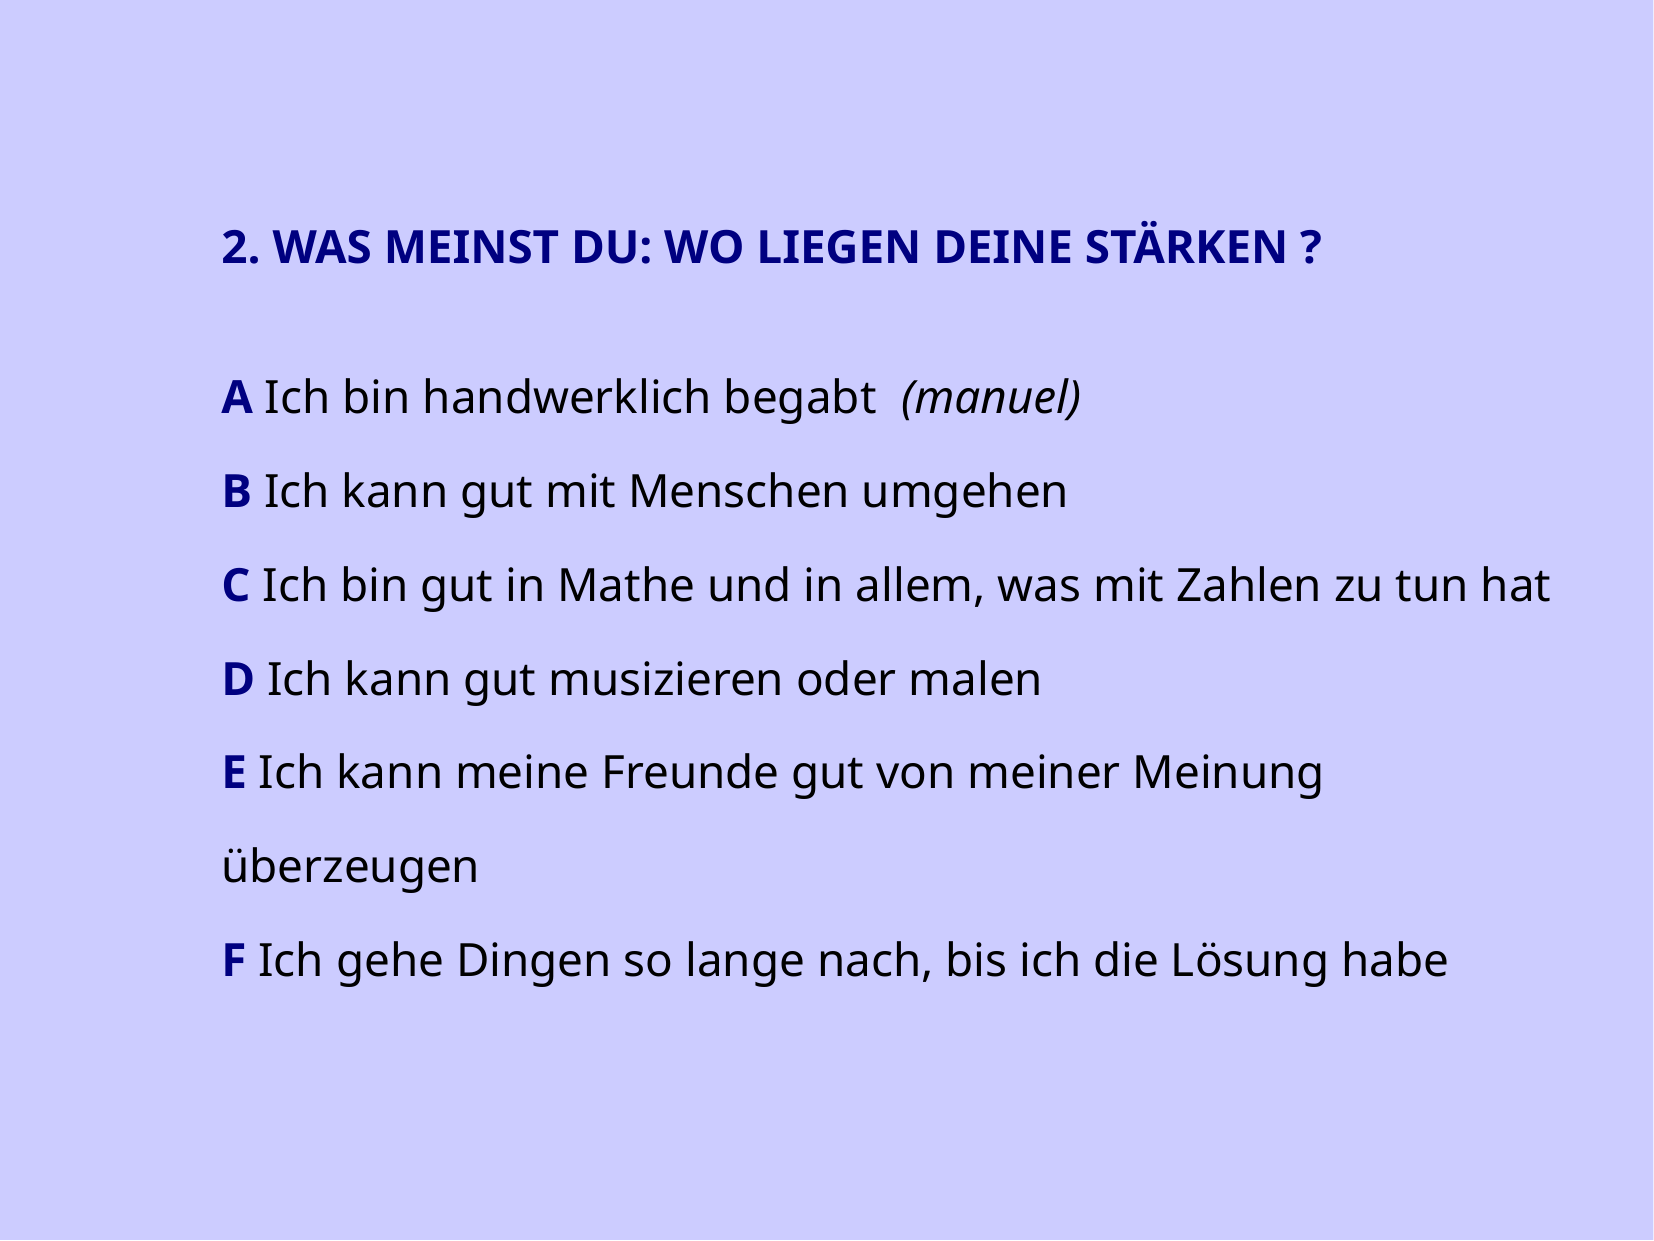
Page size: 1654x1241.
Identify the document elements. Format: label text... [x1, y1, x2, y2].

text_box 2. WAS MEINST DU: WO LIEGEN DEINE STÄRKEN ? A Ich bin handwerklich begabt (manuel) B Ich kann gut mit Menschen umgehen C Ich bin gut in Mathe und in allem, was mit Zahlen zu tun hat D Ich kann gut musizieren oder malen E Ich kann meine Freunde gut von meiner Meinung überzeugen F Ich gehe Dingen so lange nach, bis ich die Lösung habe [206, 206, 1595, 980]
